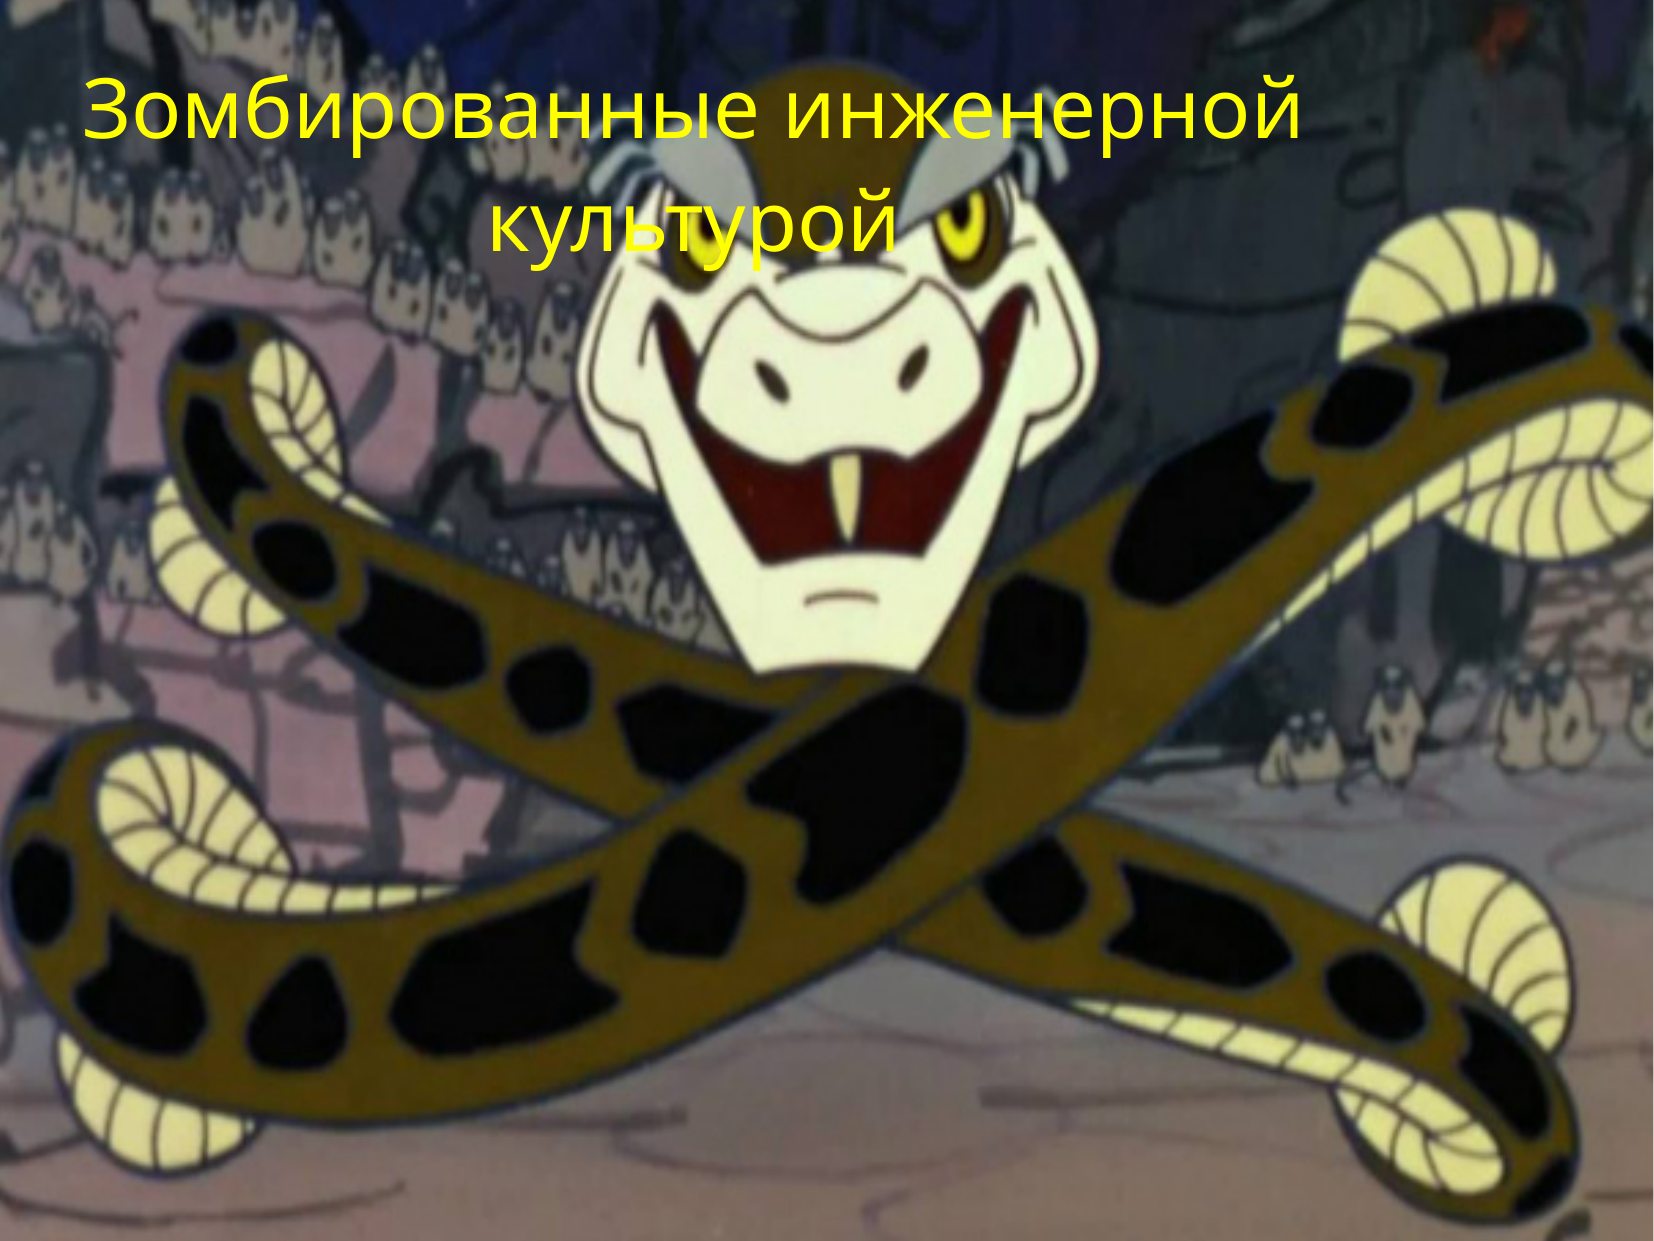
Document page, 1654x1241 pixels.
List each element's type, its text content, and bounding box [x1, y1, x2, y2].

picture [0, 0, 1654, 1241]
title Зомбированные инженерной культурой [82, 49, 1654, 257]
